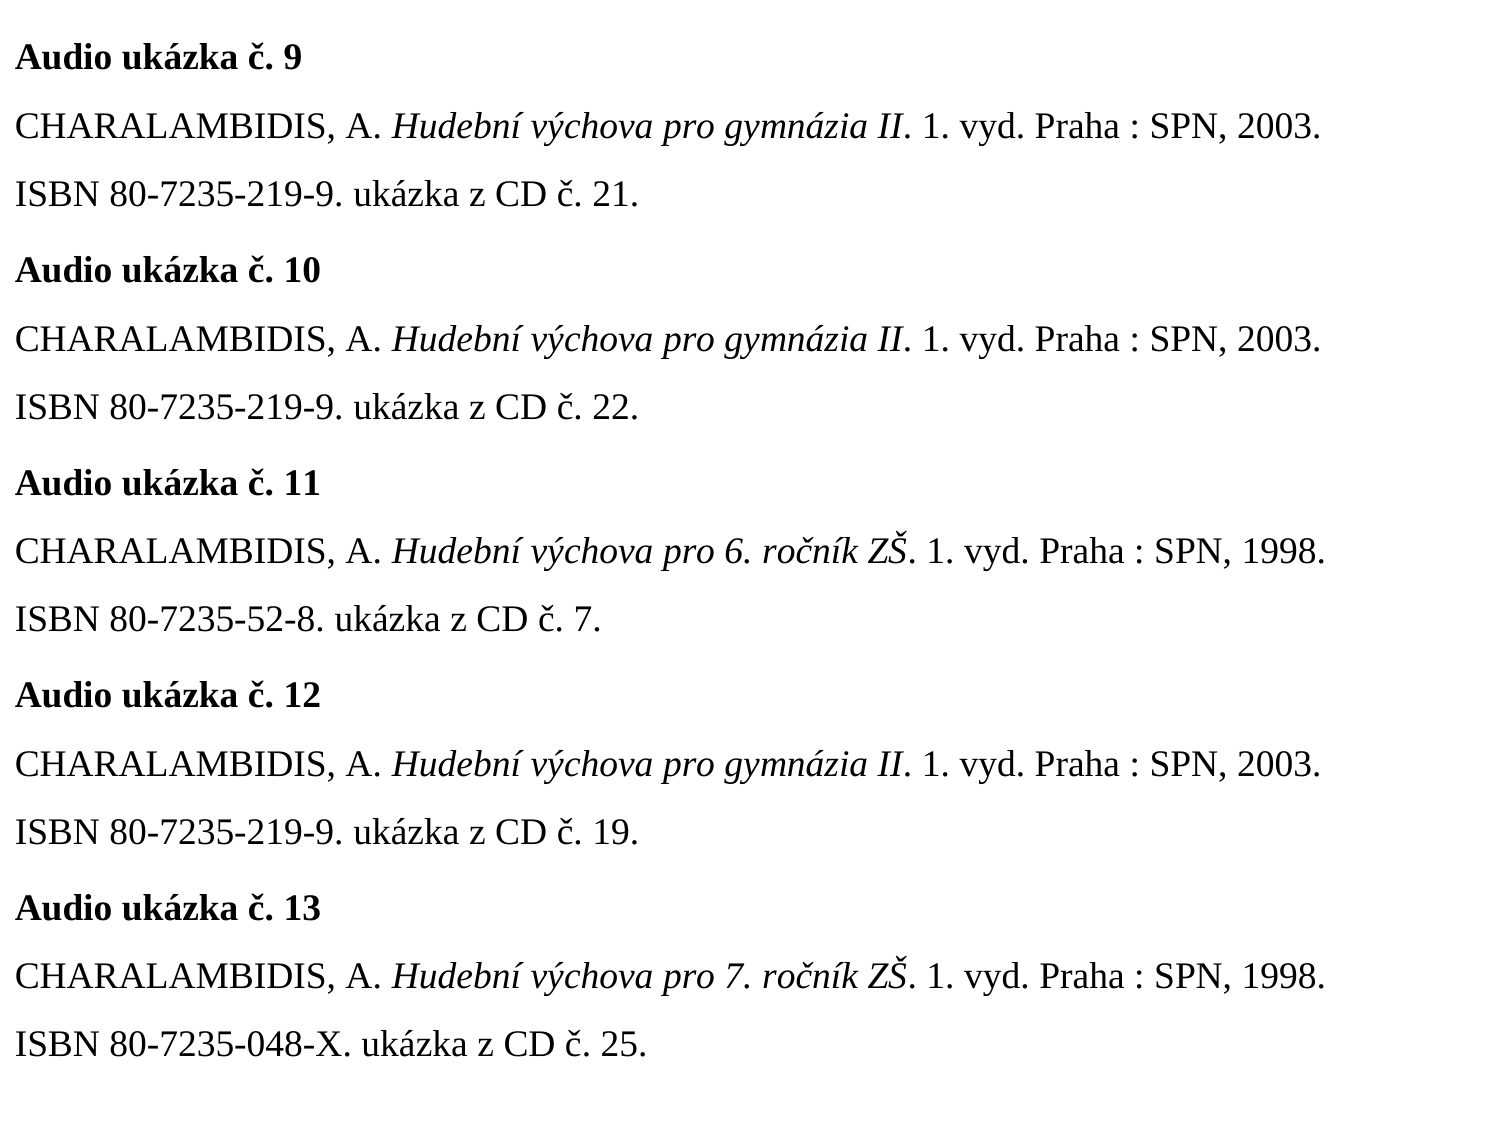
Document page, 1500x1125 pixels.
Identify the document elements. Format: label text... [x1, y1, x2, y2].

text_box Audio ukázka č. 11 CHARALAMBIDIS, A. Hudební výchova pro 6. ročník ZŠ. 1. vyd. Praha : SPN, 1998. ISBN 80-7235-52-8. ukázka z CD č. 7. [0, 449, 1500, 648]
text_box Audio ukázka č. 9 CHARALAMBIDIS, A. Hudební výchova pro gymnázia II. 1. vyd. Praha : SPN, 2003. ISBN 80-7235-219-9. ukázka z CD č. 21. [0, 24, 1500, 223]
text_box Audio ukázka č. 12 CHARALAMBIDIS, A. Hudební výchova pro gymnázia II. 1. vyd. Praha : SPN, 2003. ISBN 80-7235-219-9. ukázka z CD č. 19. [0, 662, 1500, 860]
text_box Audio ukázka č. 10 CHARALAMBIDIS, A. Hudební výchova pro gymnázia II. 1. vyd. Praha : SPN, 2003. ISBN 80-7235-219-9. ukázka z CD č. 22. [0, 237, 1500, 435]
text_box Audio ukázka č. 13 CHARALAMBIDIS, A. Hudební výchova pro 7. ročník ZŠ. 1. vyd. Praha : SPN, 1998. ISBN 80-7235-048-X. ukázka z CD č. 25. [0, 874, 1438, 1073]
